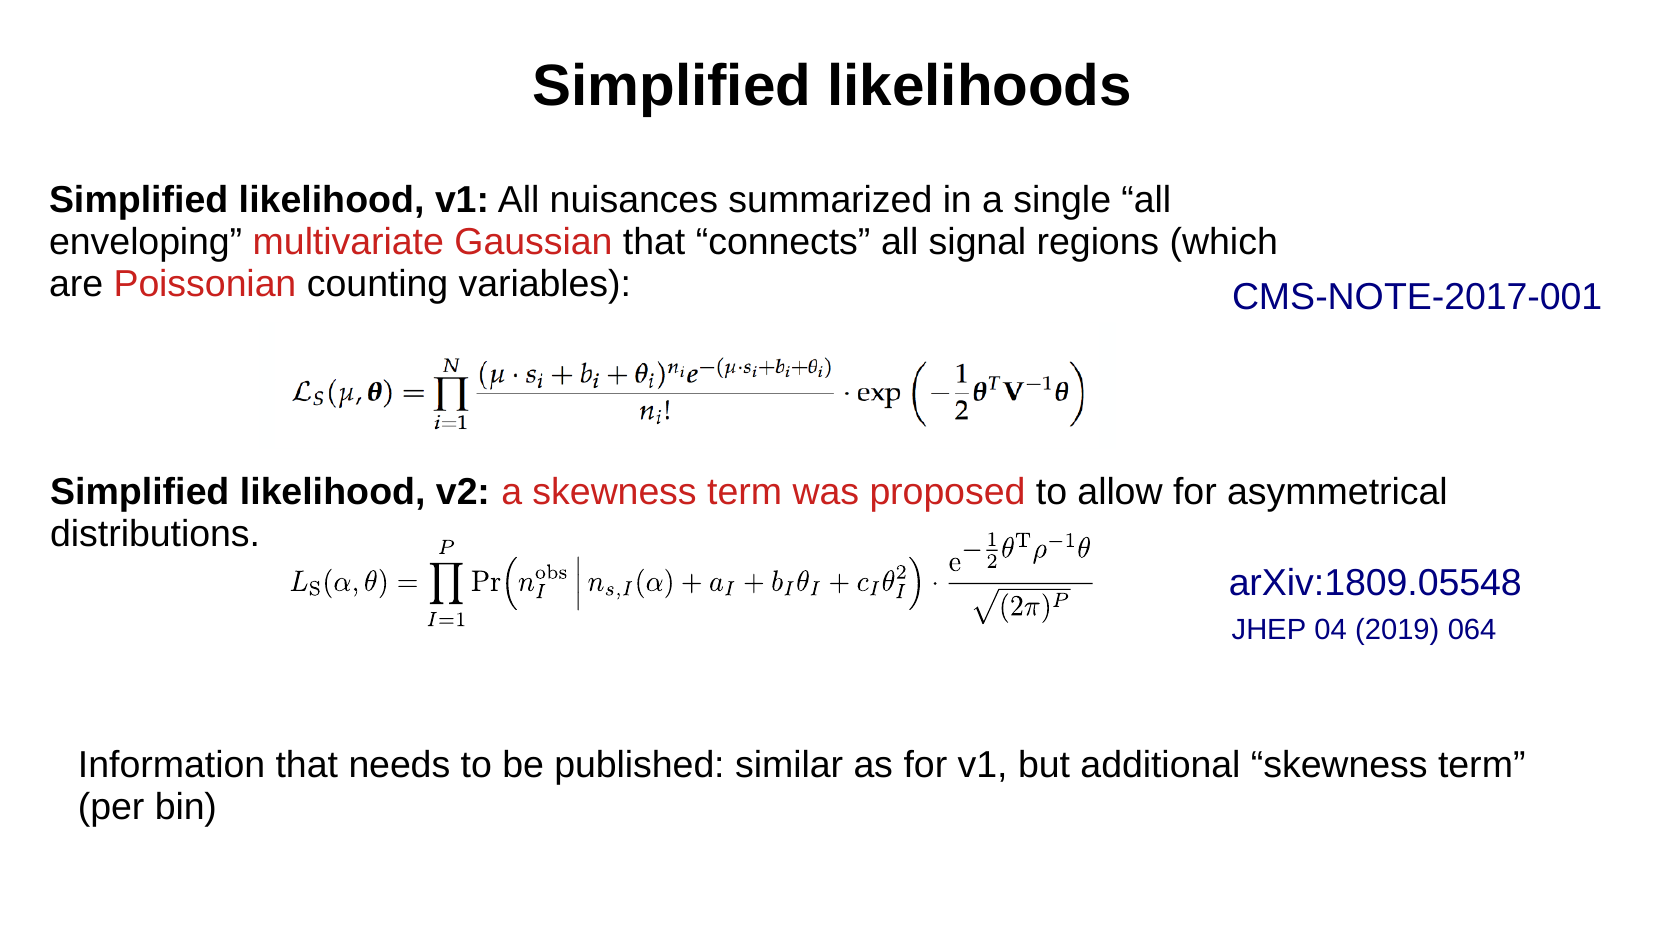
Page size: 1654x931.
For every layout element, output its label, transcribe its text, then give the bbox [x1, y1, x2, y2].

text_box Information that needs to be published: similar as for v1, but additional “skewness term” (per bin) [63, 736, 1564, 835]
text_box CMS-NOTE-2017-001 [1303, 267, 1627, 325]
text_box JHEP 04 (2019) 064 [1216, 605, 1607, 686]
text_box Simplified likelihood, v1: All nuisances summarized in a single “all enveloping” multivariate Gaussian that “connects” all signal regions (which are Poissonian counting variables): [34, 171, 1303, 397]
picture [289, 562, 1093, 627]
text_box Simplified likelihood, v2: a skewness term was proposed to allow for asymmetrical distributions. [35, 462, 1465, 562]
text_box Simplified likelihoods [246, 45, 1419, 191]
text_box arXiv:1809.05548 [1213, 553, 1604, 653]
picture [259, 397, 1116, 449]
